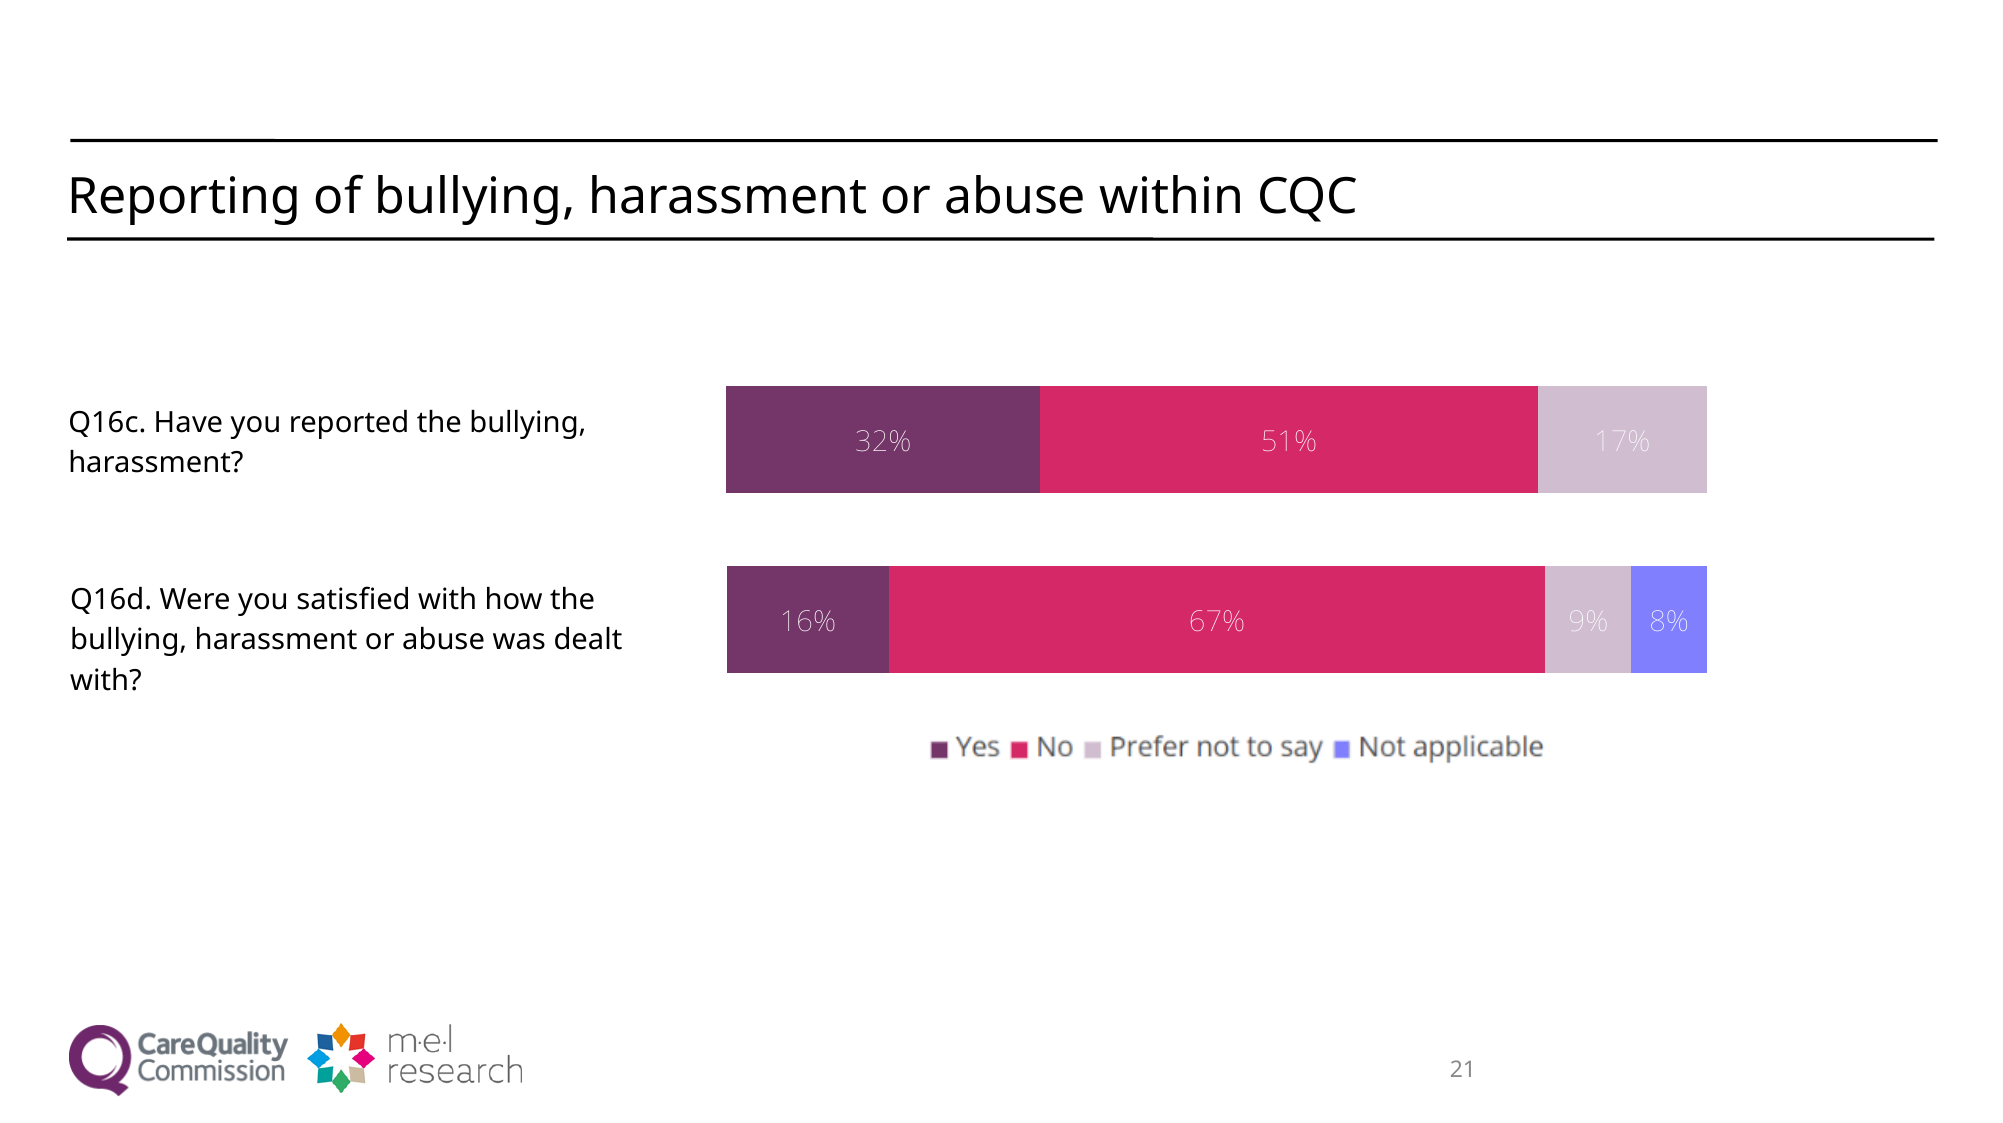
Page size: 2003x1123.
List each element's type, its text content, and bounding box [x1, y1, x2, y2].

picture [715, 343, 1711, 776]
text_box Q16d. Were you satisfied with how the bullying, harassment or abuse was dealt with? [70, 573, 695, 696]
picture [307, 1023, 522, 1093]
text_box 21 [1434, 1039, 1902, 1100]
picture [67, 1023, 291, 1099]
title Reporting of bullying, harassment or abuse within CQC [67, 143, 1935, 232]
text_box Q16c. Have you reported the bullying, harassment? [68, 396, 715, 479]
